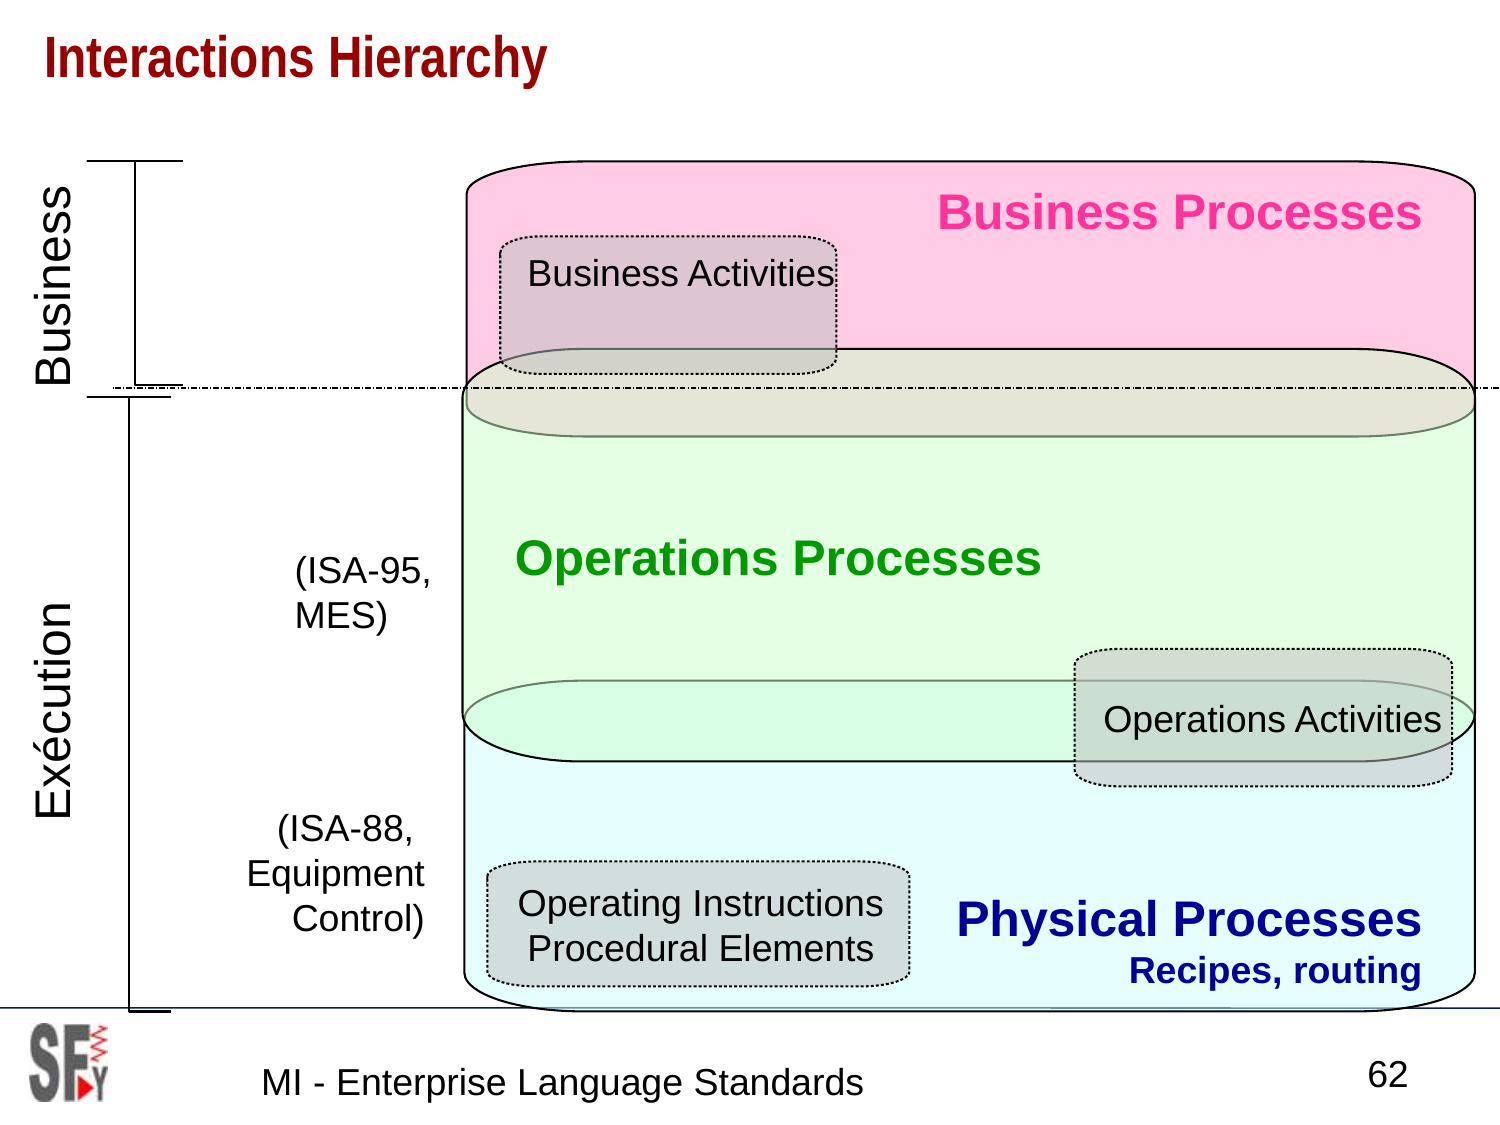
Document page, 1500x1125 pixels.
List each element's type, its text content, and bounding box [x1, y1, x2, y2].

text_box Operations Activities [1074, 648, 1453, 787]
text_box Exécution [12, 587, 88, 836]
text_box Business Activities [500, 236, 837, 374]
footer MI - Enterprise Language Standards [246, 1042, 1266, 1103]
text_box (ISA-95, MES) [279, 537, 458, 644]
text_box (ISA-88, Equipment Control) [231, 795, 440, 947]
text_box Operating Instructions Procedural Elements [487, 861, 910, 987]
text_box Operations Processes [462, 348, 1476, 762]
picture [29, 1023, 108, 1102]
title Interactions Hierarchy [29, 12, 1471, 138]
text_box Business [12, 170, 88, 403]
text_box Business Processes [466, 161, 1475, 387]
text_box Physical Processes Recipes, routing [464, 720, 1475, 1012]
slide_number <numéro> [1352, 1034, 1490, 1103]
